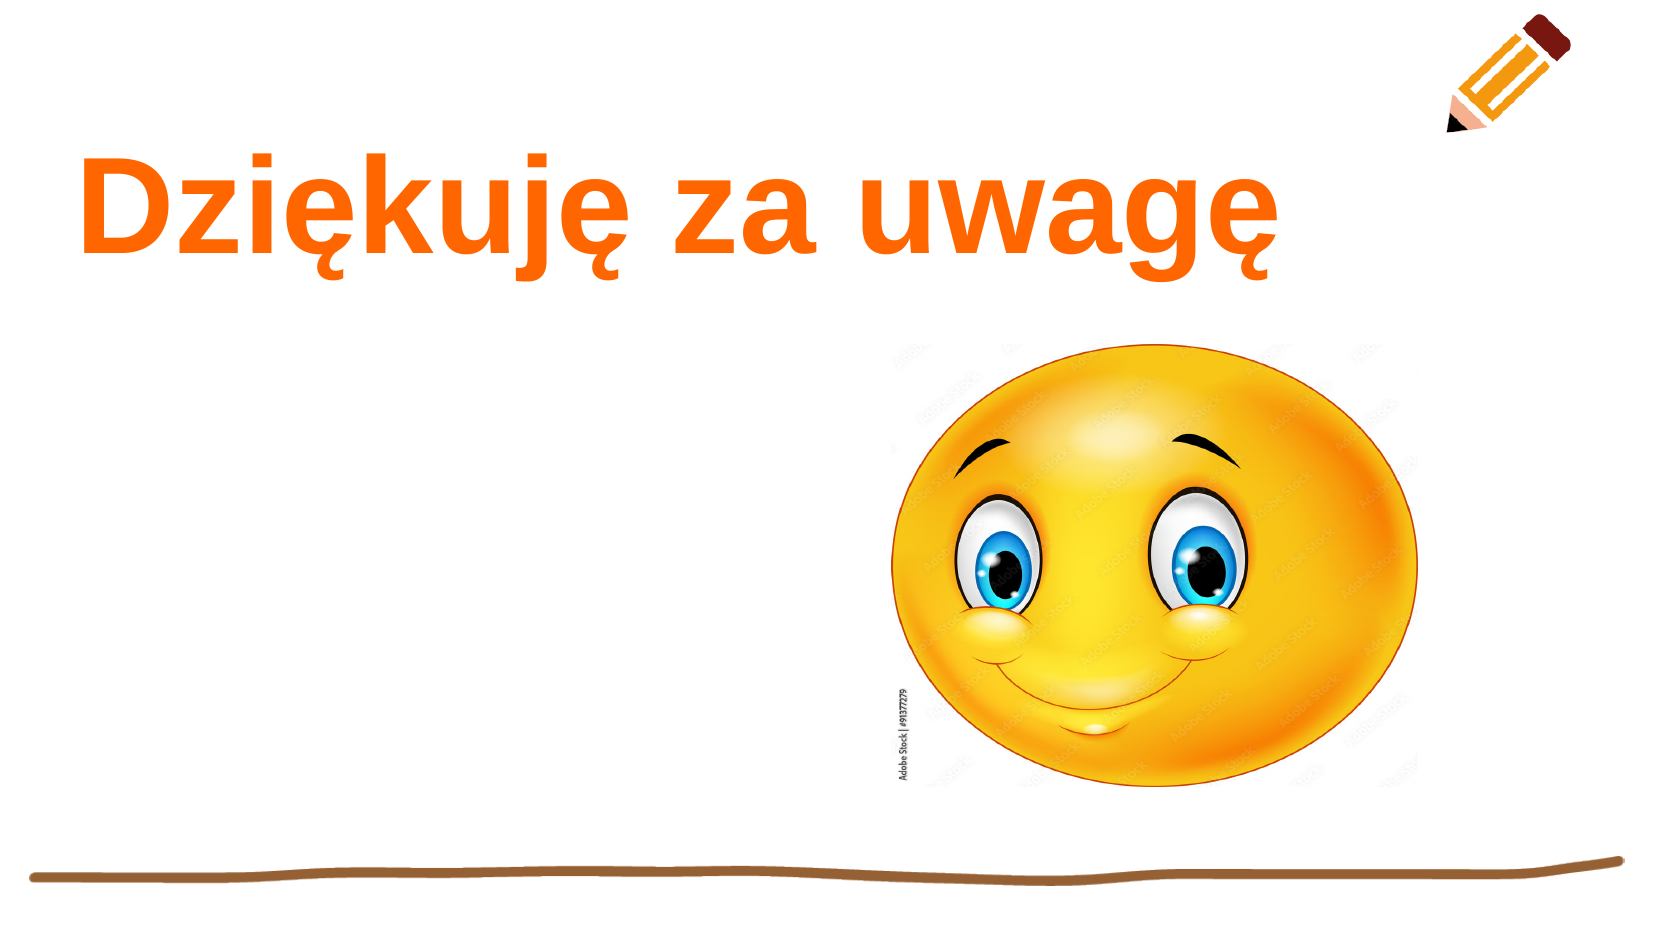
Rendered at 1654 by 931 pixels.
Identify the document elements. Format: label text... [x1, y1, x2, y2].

picture [29, 856, 1625, 886]
picture [891, 344, 1418, 787]
title Dziękuję za uwagę [0, 0, 1359, 414]
picture [1446, 14, 1571, 133]
